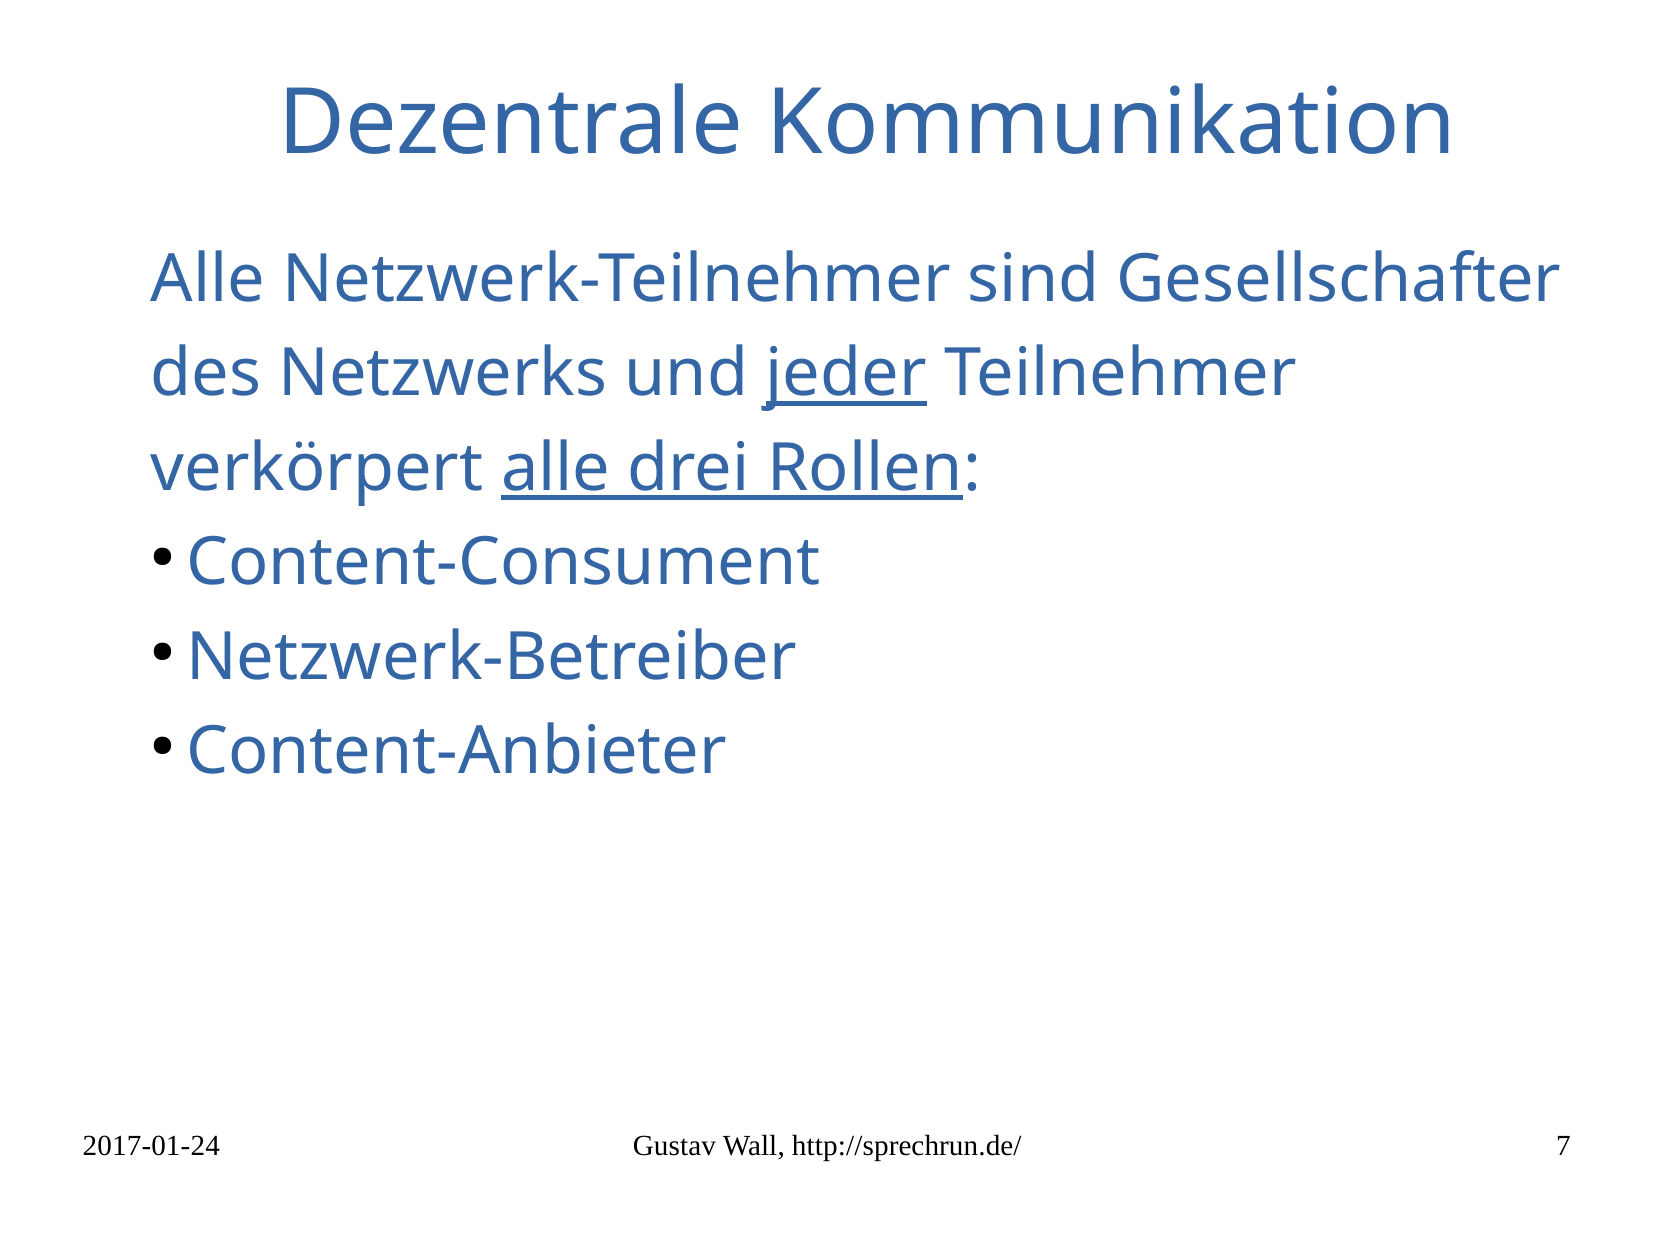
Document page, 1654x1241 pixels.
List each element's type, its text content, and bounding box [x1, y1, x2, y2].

title Dezentrale Kommunikation [82, 0, 1654, 237]
list Alle Netzwerk-Teilnehmer sind Gesellschafter des Netzwerks und jeder Teilnehmer verkörpert alle drei Rollen: Content-Consument Netzwerk-Betreiber Content-Anbieter [150, 237, 1565, 888]
